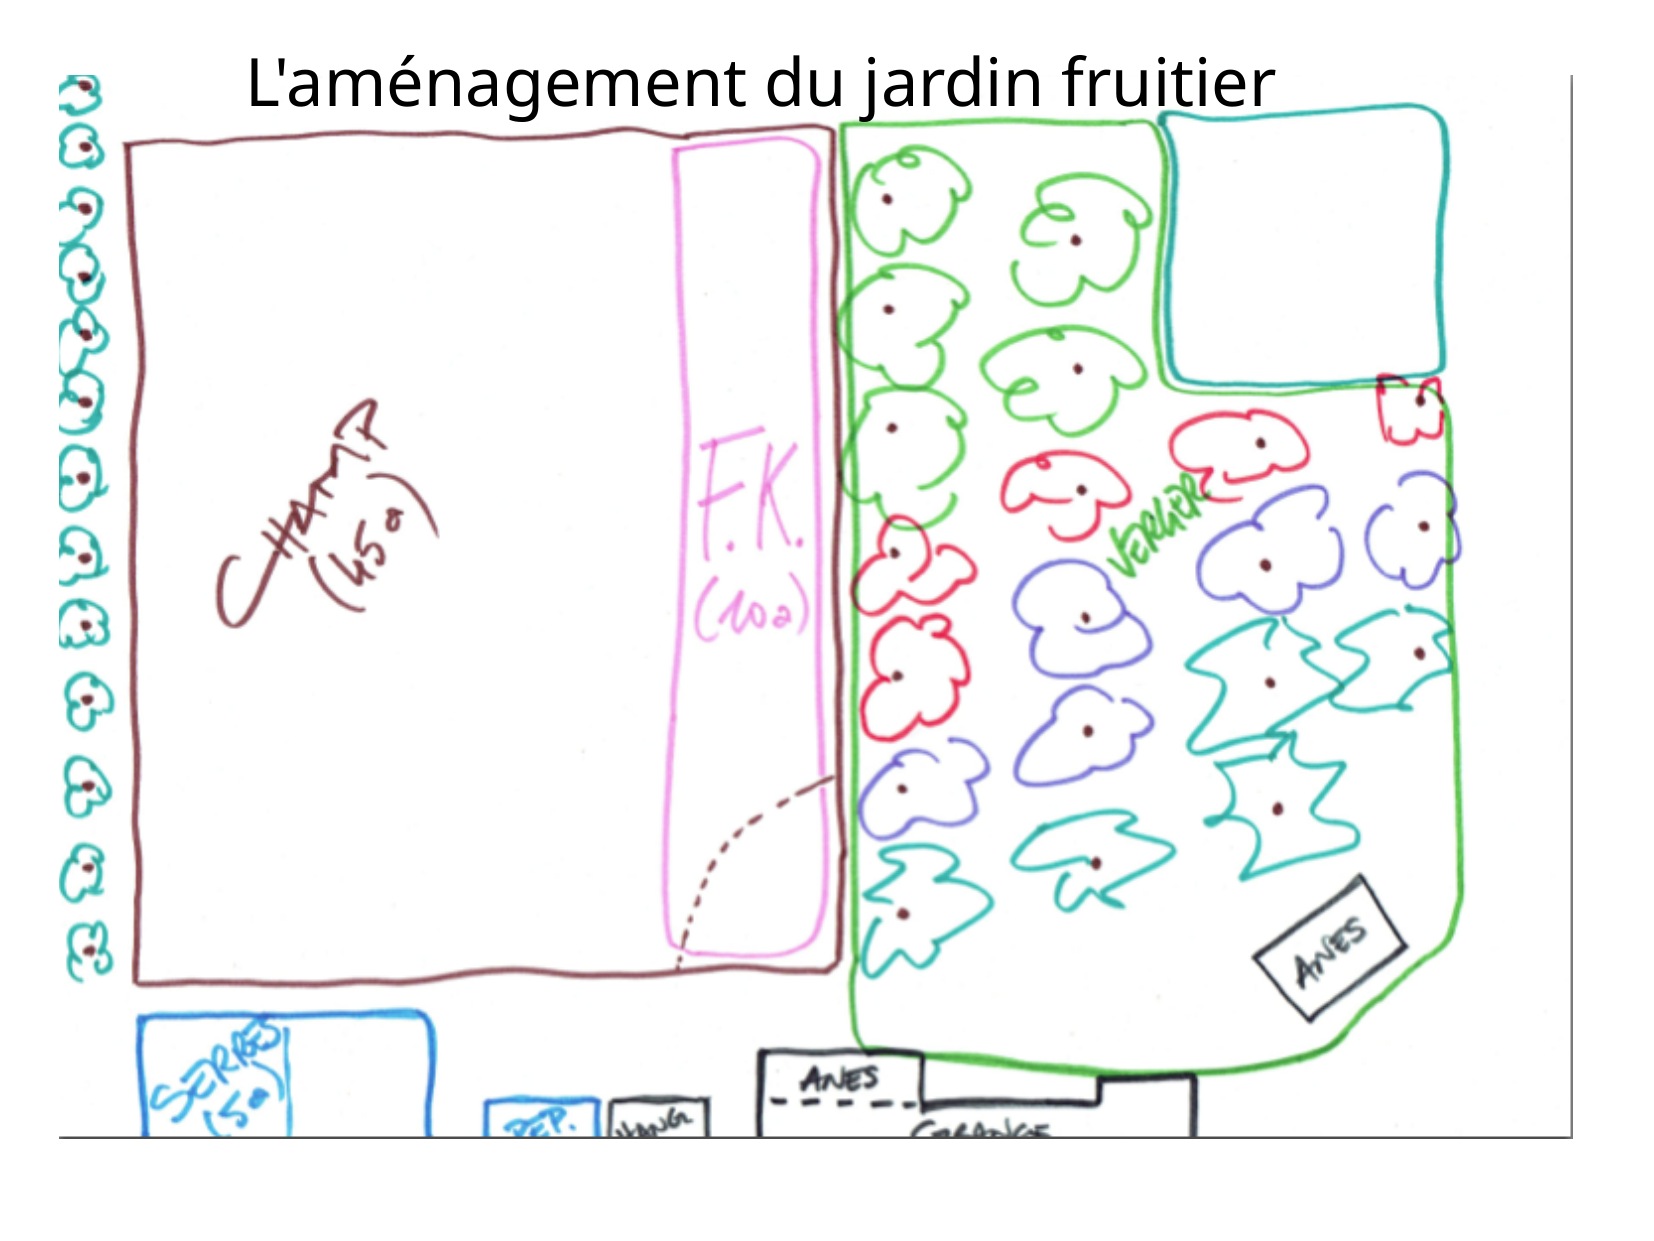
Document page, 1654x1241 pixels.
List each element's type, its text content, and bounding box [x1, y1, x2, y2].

picture [59, 75, 1573, 1139]
text_box L'aménagement du jardin fruitier [230, 28, 1240, 130]
